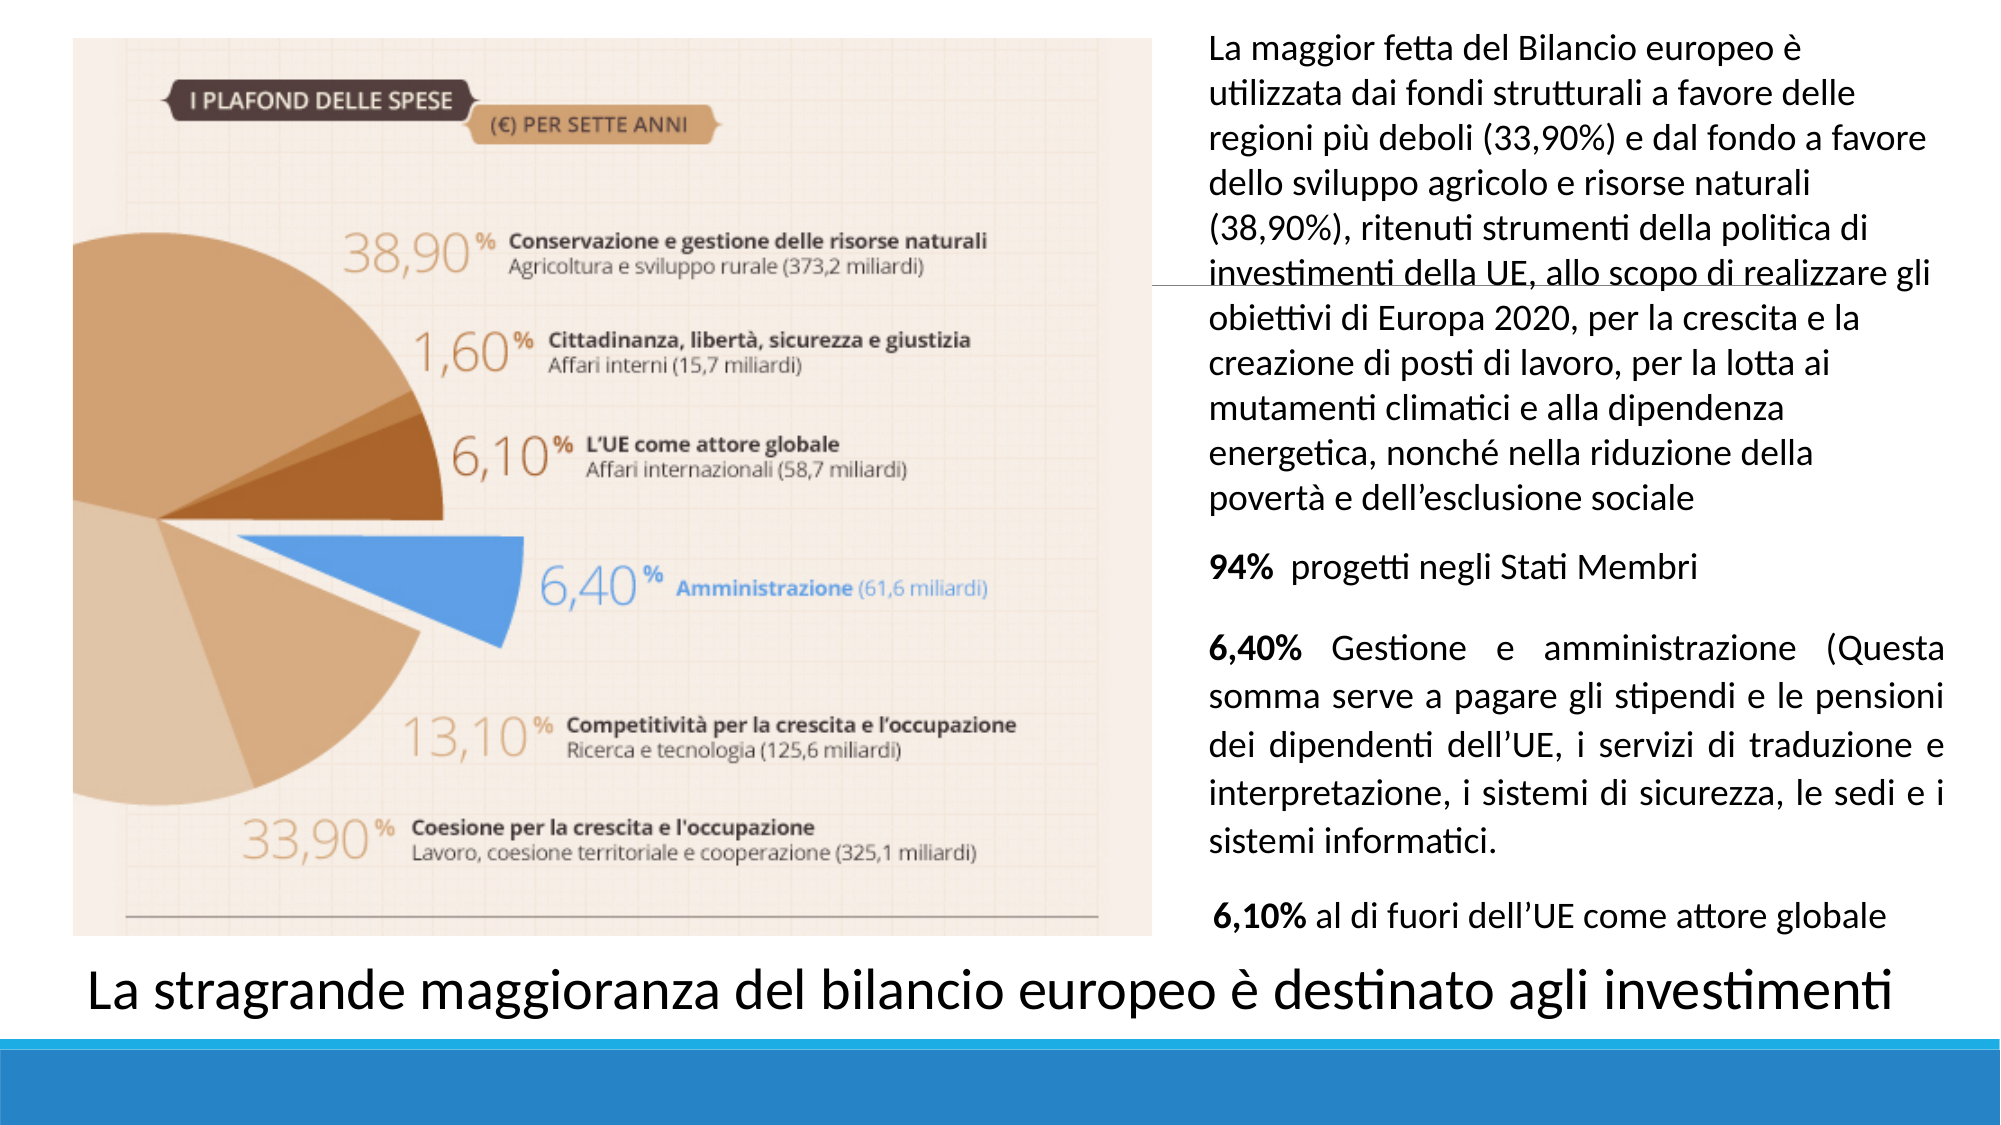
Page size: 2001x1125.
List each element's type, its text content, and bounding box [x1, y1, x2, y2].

text_box La maggior fetta del Bilancio europeo è utilizzata dai fondi strutturali a favore delle regioni più deboli (33,90%) e dal fondo a favore dello sviluppo agricolo e risorse naturali (38,90%), ritenuti strumenti della politica di investimenti della UE, allo scopo di realizzare gli obiettivi di Europa 2020, per la crescita e la creazione di posti di lavoro, per la lotta ai mutamenti climatici e alla dipendenza energetica, nonché nella riduzione della povertà e dell’esclusione sociale [1193, 15, 1948, 526]
text_box La stragrande maggioranza del bilancio europeo è destinato agli investimenti [72, 943, 1980, 1029]
text_box 94% progetti negli Stati Membri [1193, 534, 2000, 595]
picture [72, 38, 1153, 936]
text_box 6,40% Gestione e amministrazione (Questa somma serve a pagare gli stipendi e le pensioni dei dipendenti dell’UE, i servizi di traduzione e interpretazione, i sistemi di sicurezza, le sedi e i sistemi informatici. [1193, 612, 1961, 869]
text_box 6,10% al di fuori dell’UE come attore globale [1198, 883, 1912, 944]
